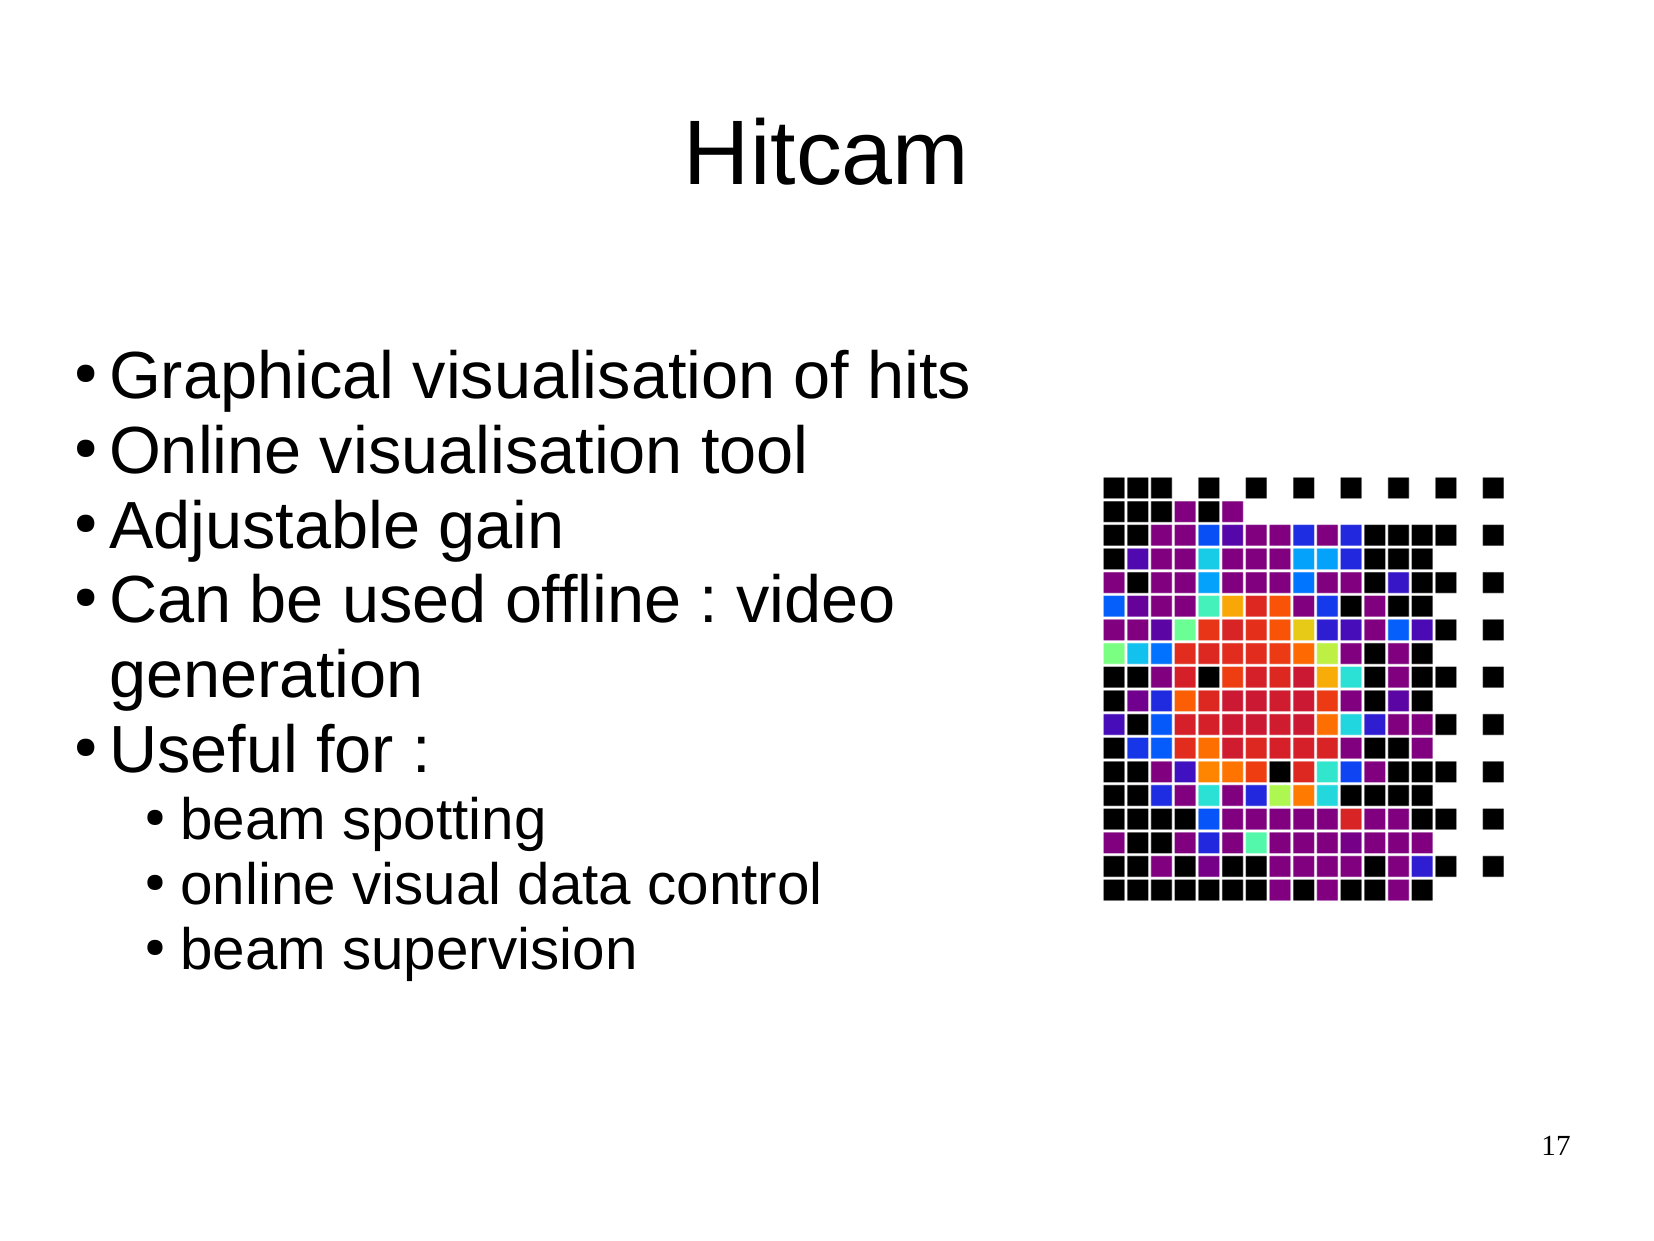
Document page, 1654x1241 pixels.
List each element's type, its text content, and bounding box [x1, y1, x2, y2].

text_box Graphical visualisation of hits Online visualisation tool Adjustable gain Can be used offline : video generation Useful for : beam spotting online visual data control beam supervision [59, 330, 1058, 1123]
picture [1062, 436, 1550, 924]
title Hitcam [82, 49, 1571, 257]
